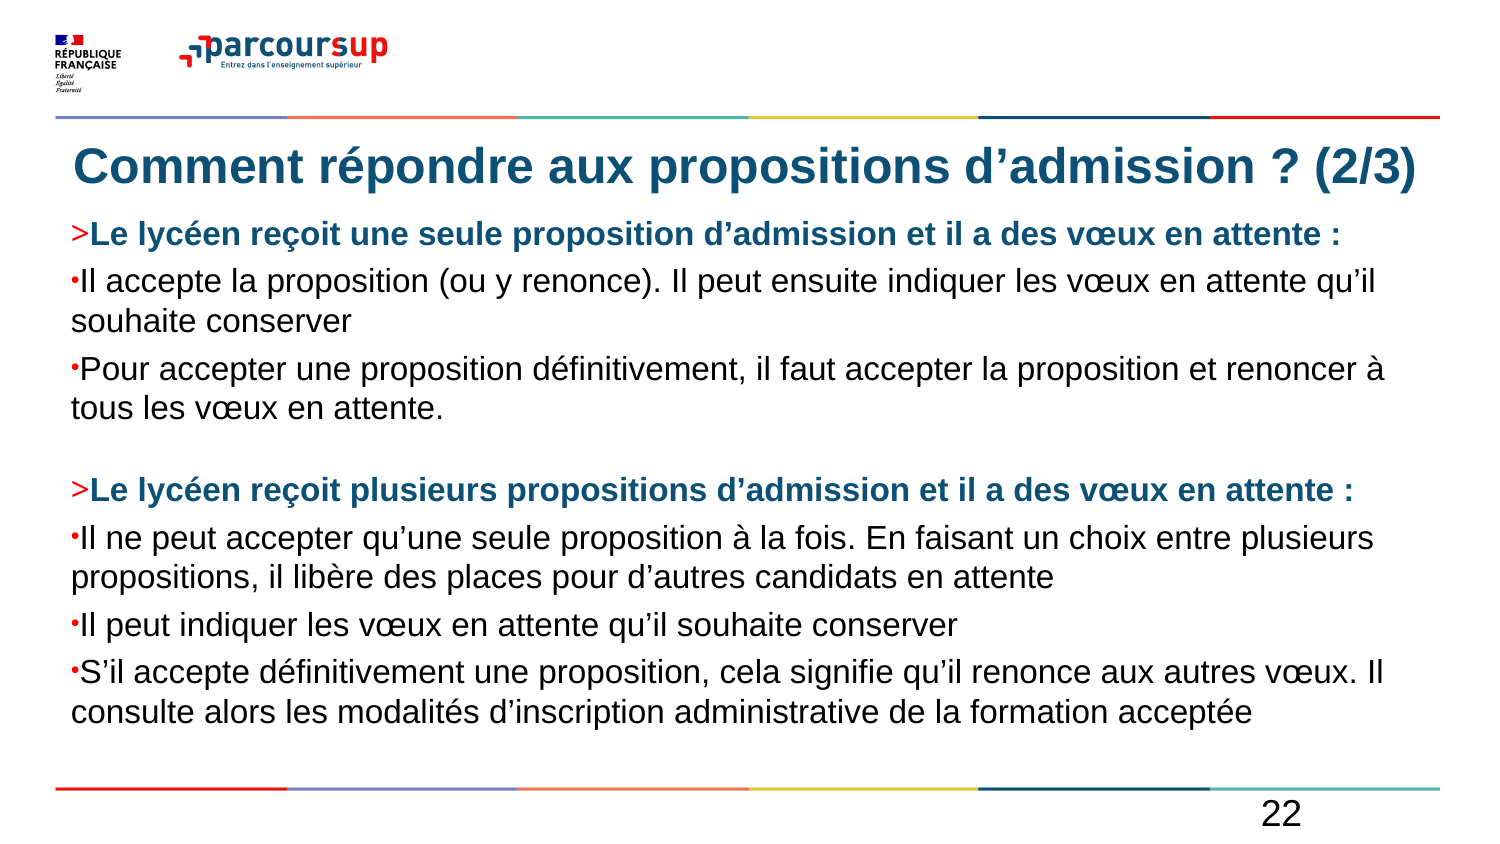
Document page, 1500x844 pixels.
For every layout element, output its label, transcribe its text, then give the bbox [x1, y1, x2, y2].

list Le lycéen reçoit une seule proposition d’admission et il a des vœux en attente : Il accepte la proposition (ou y renonce). Il peut ensuite indiquer les vœux en attente qu’il souhaite conserver Pour accepter une proposition définitivement, il faut accepter la proposition et renoncer à tous les vœux en attente. Le lycéen reçoit plusieurs propositions d’admission et il a des vœux en attente : Il ne peut accepter qu’une seule proposition à la fois. En faisant un choix entre plusieurs propositions, il libère des places pour d’autres candidats en attente Il peut indiquer les vœux en attente qu’il souhaite conserver S’il accepte définitivement une proposition, cela signifie qu’il renonce aux autres vœux. Il consulte alors les modalités d’inscription administrative de la formation acceptée [56, 204, 1471, 757]
title Comment répondre aux propositions d’admission ? (2/3) [59, 132, 1500, 206]
text_box [1246, 784, 1438, 844]
